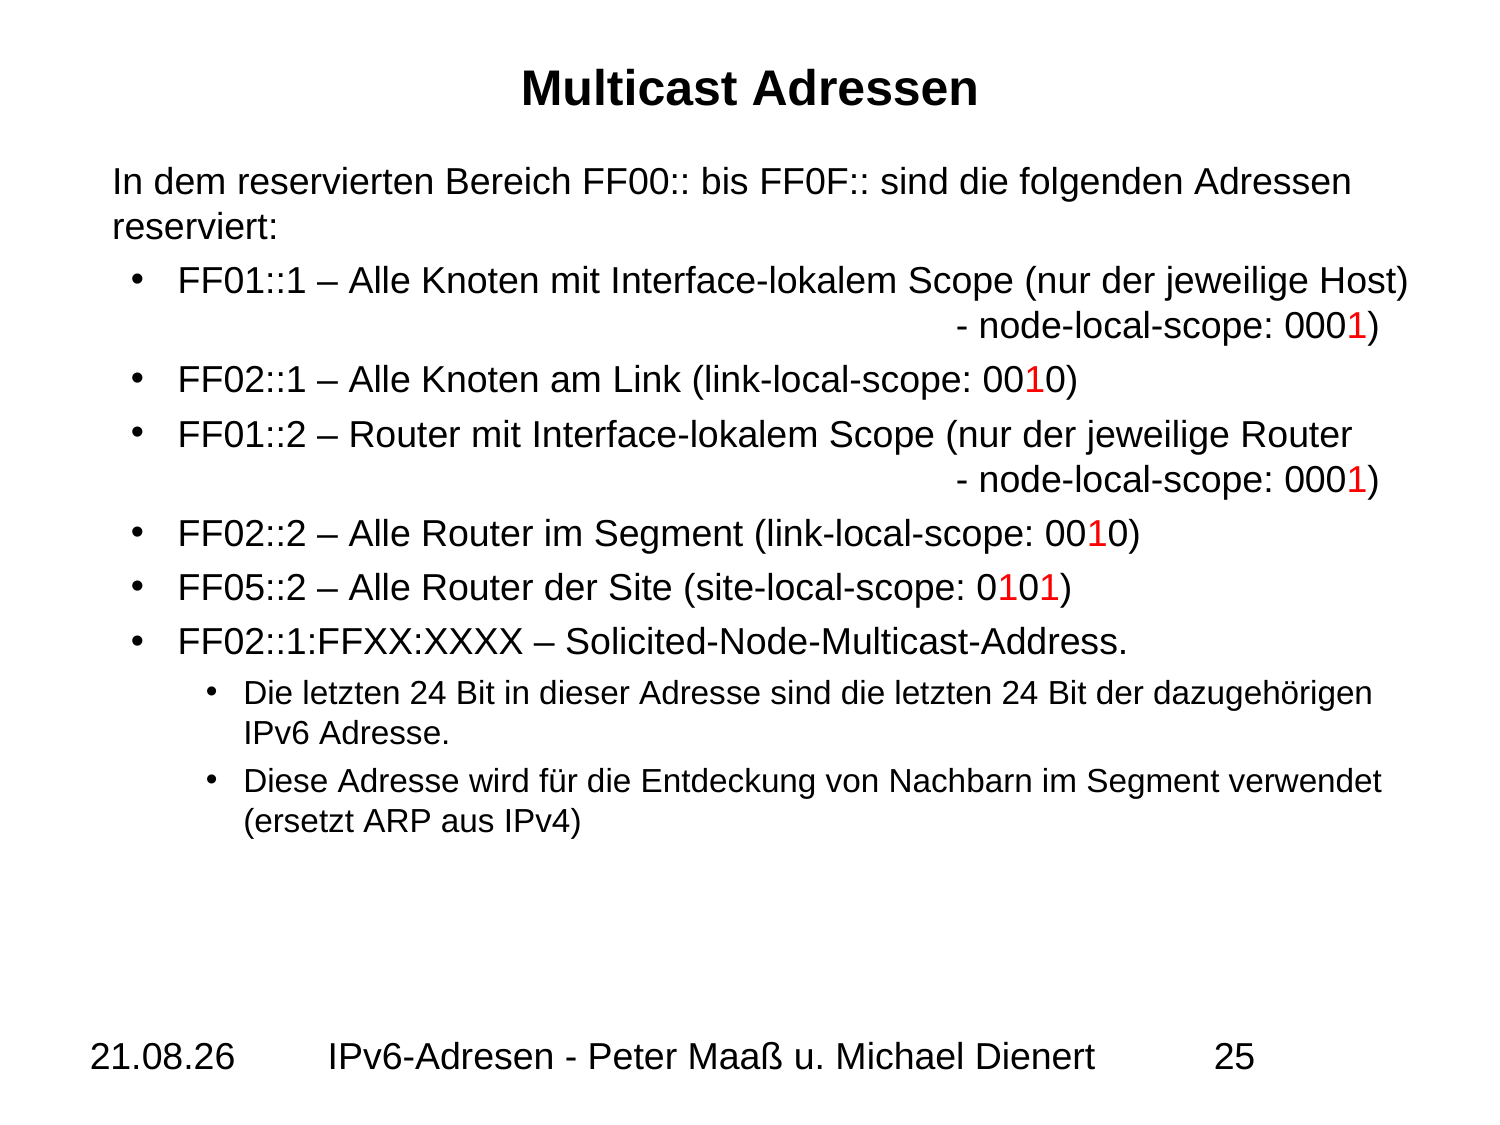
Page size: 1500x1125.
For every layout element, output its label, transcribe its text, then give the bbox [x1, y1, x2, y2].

list In dem reservierten Bereich FF00:: bis FF0F:: sind die folgenden Adressen reserviert: FF01::1 – Alle Knoten mit Interface-lokalem Scope (nur der jeweilige Host) - node-local-scope: 0001) FF02::1 – Alle Knoten am Link (link-local-scope: 0010) FF01::2 – Router mit Interface-lokalem Scope (nur der jeweilige Router - node-local-scope: 0001) FF02::2 – Alle Router im Segment (link-local-scope: 0010) FF05::2 – Alle Router der Site (site-local-scope: 0101) FF02::1:FFXX:XXXX – Solicited-Node-Multicast-Address. Die letzten 24 Bit in dieser Adresse sind die letzten 24 Bit der dazugehörigen IPv6 Adresse. Diese Adresse wird für die Entdeckung von Nachbarn im Segment verwendet (ersetzt ARP aus IPv4) [41, 148, 1447, 895]
title Multicast Adressen [75, 45, 1426, 126]
